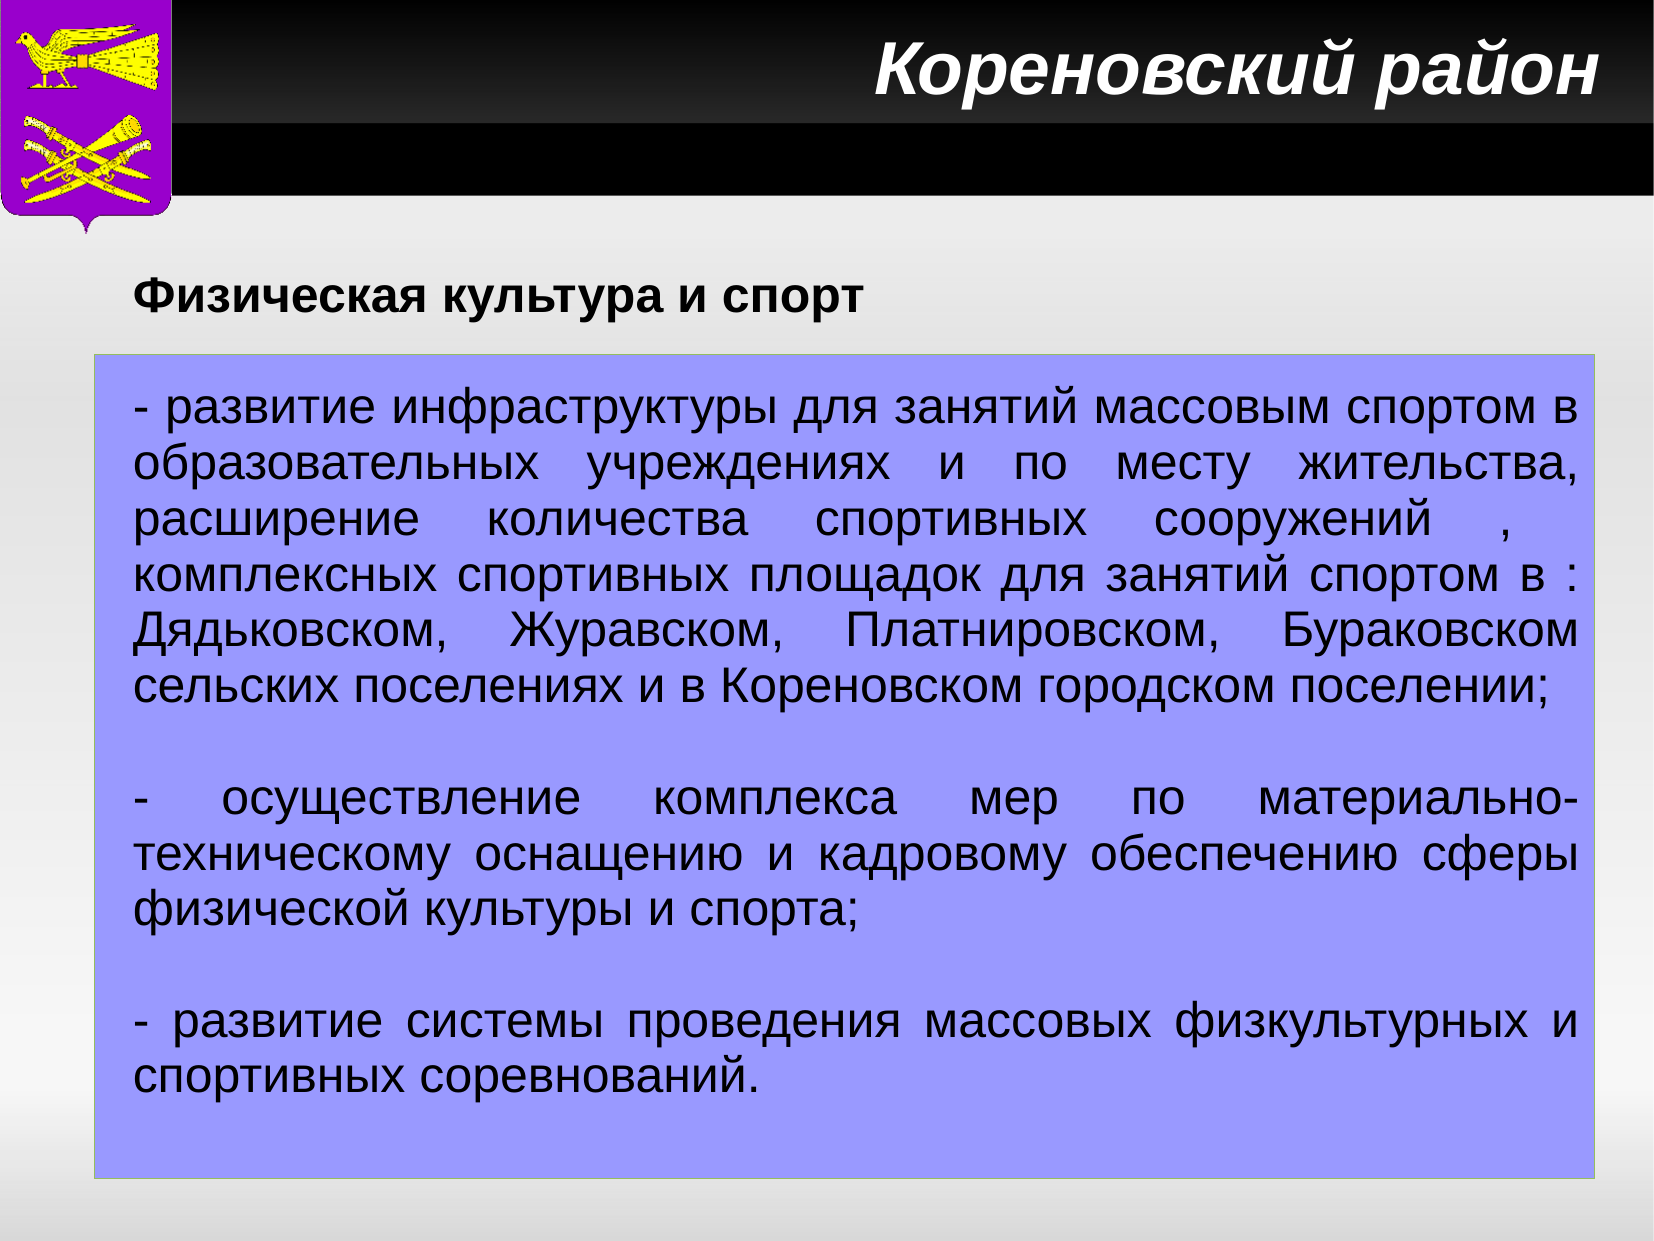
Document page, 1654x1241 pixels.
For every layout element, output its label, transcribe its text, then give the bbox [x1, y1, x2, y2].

picture [0, 0, 1654, 1241]
text_box Физическая культура и спорт - развитие инфраструктуры для занятий массовым спортом в образовательных учреждениях и по месту жительства, расширение количества спортивных сооружений , комплексных спортивных площадок для занятий спортом в : Дядьковском, Журавском, Платнировском, Бураковском сельских поселениях и в Кореновском городском поселении; - осуществление комплекса мер по материально-техническому оснащению и кадровому обеспечению сферы физической культуры и спорта; - развитие системы проведения массовых физкультурных и спортивных соревнований. [118, 259, 1595, 1111]
text_box Кореновский район [797, 19, 1617, 119]
text_box [94, 354, 1595, 1179]
